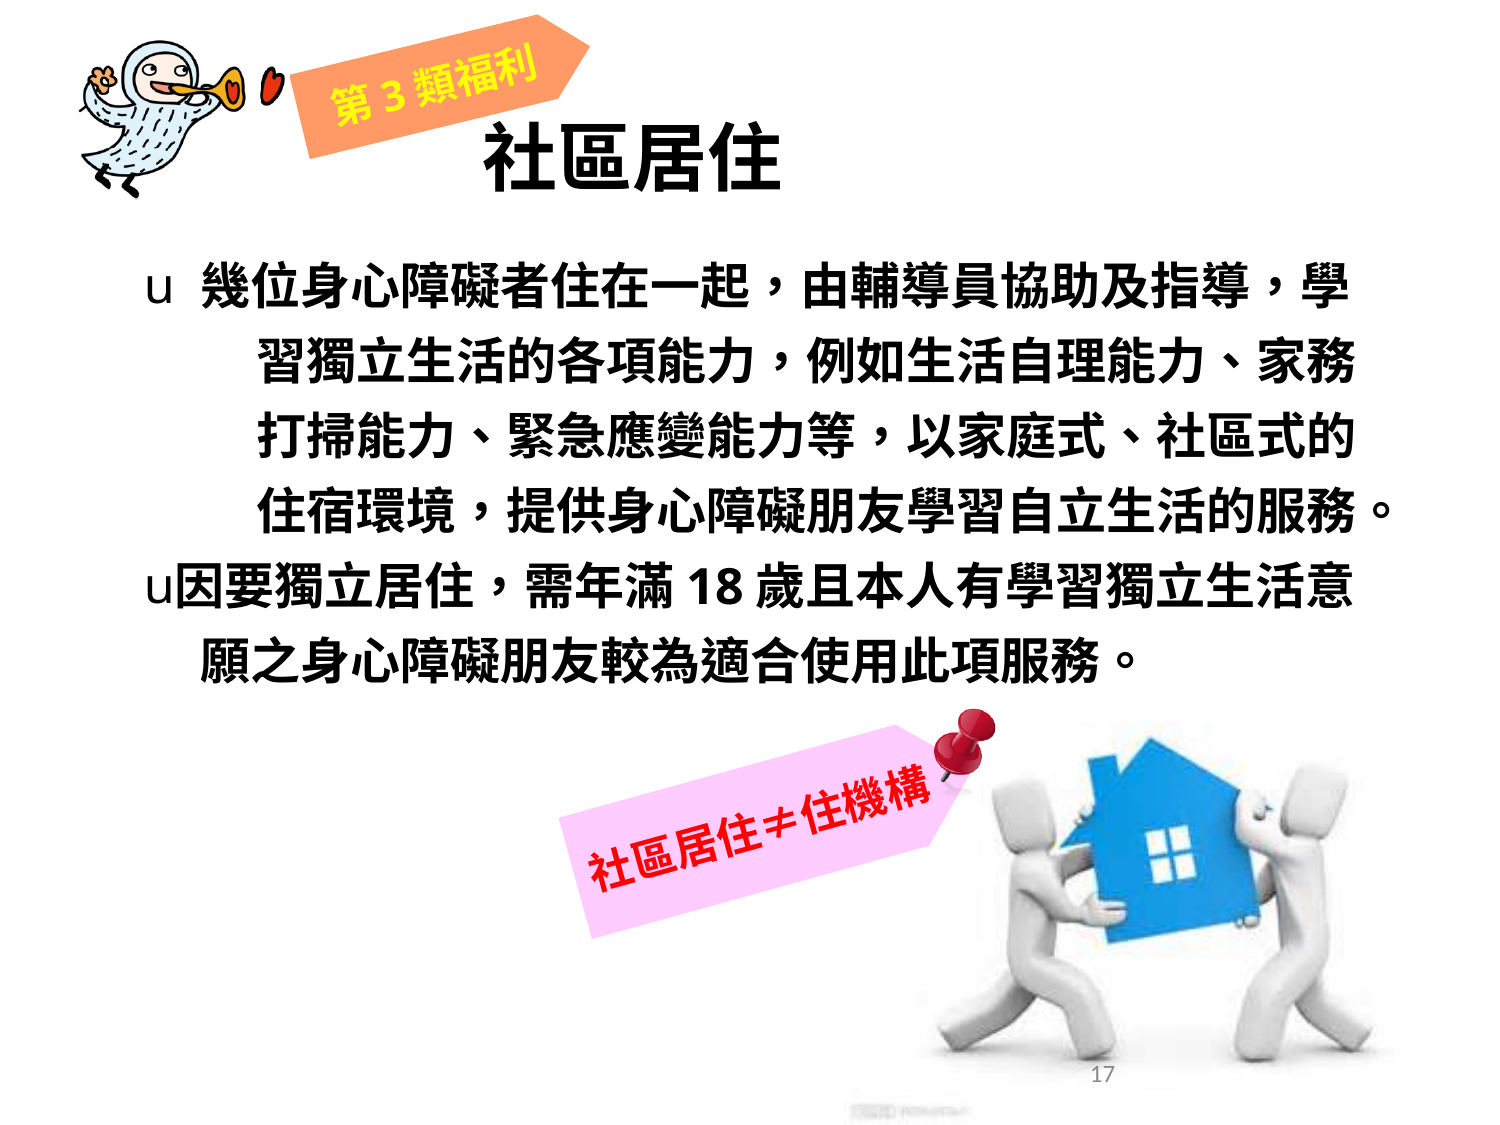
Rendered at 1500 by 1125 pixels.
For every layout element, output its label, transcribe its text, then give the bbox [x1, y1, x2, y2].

text_box 17 [1074, 1042, 1426, 1103]
picture [76, 35, 290, 200]
text_box 第3類福利 [290, 14, 591, 160]
title 社區居住 [467, 78, 845, 232]
text_box 幾位身心障礙者住在一起，由輔導員協助及指導，學習獨立生活的各項能力，例如生活自理能力、家務打掃能力、緊急應變能力等，以家庭式、社區式的住宿環境，提供身心障礙朋友學習自立生活的服務。 因要獨立居住，需年滿18歲且本人有學習獨立生活意 願之身心障礙朋友較為適合使用此項服務。 [129, 232, 1400, 697]
picture [844, 656, 1471, 1125]
text_box 社區居住≠住機構 [558, 724, 953, 940]
